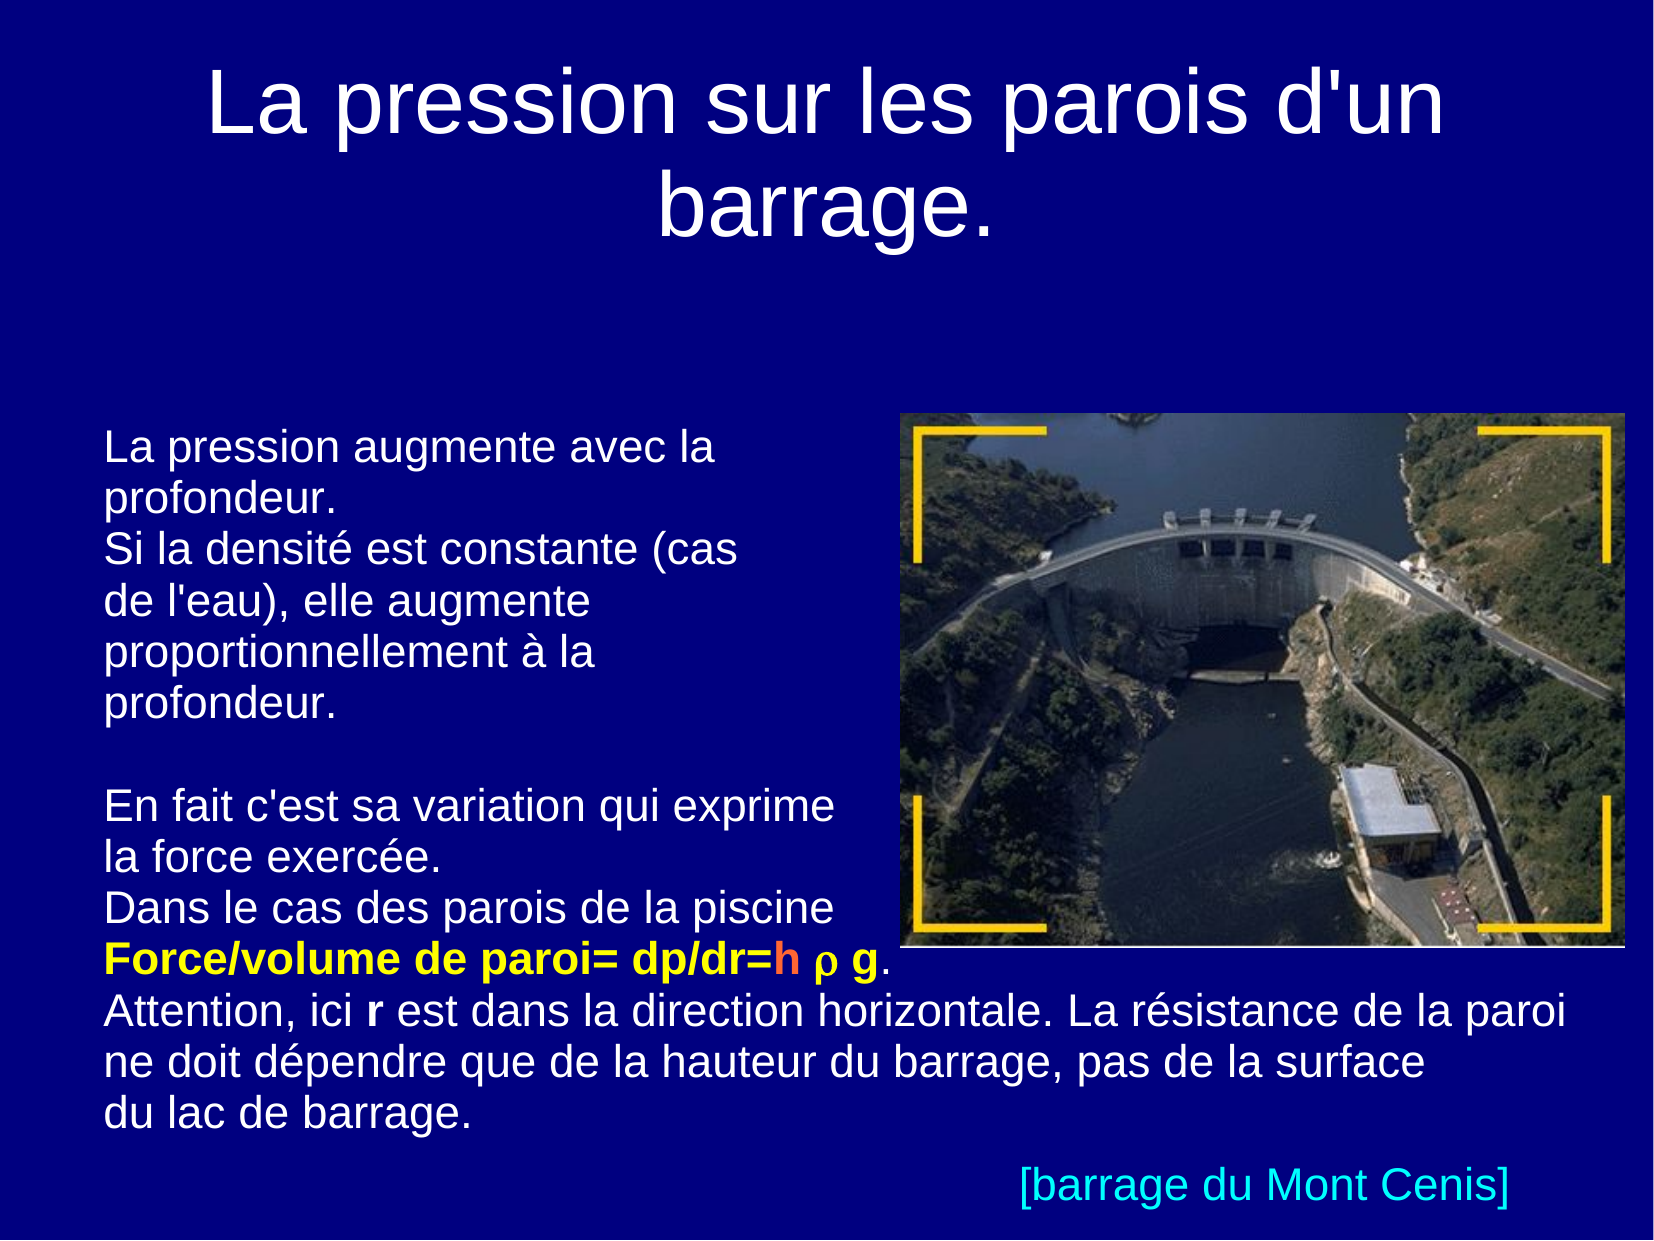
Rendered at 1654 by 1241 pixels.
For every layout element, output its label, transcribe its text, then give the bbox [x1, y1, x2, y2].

title La pression sur les parois d'un barrage. [82, 49, 1571, 257]
text_box [barrage du Mont Cenis] [1003, 1151, 1526, 1218]
picture [900, 413, 1625, 948]
text_box La pression augmente avec la profondeur. Si la densité est constante (cas de l'eau), elle augmente proportionnellement à la profondeur. En fait c'est sa variation qui exprime la force exercée. Dans le cas des parois de la piscine Force/volume de paroi= dp/dr=h r g. Attention, ici r est dans la direction horizontale. La résistance de la paroi ne doit dépendre que de la hauteur du barrage, pas de la surface du lac de barrage. [88, 413, 1596, 1149]
